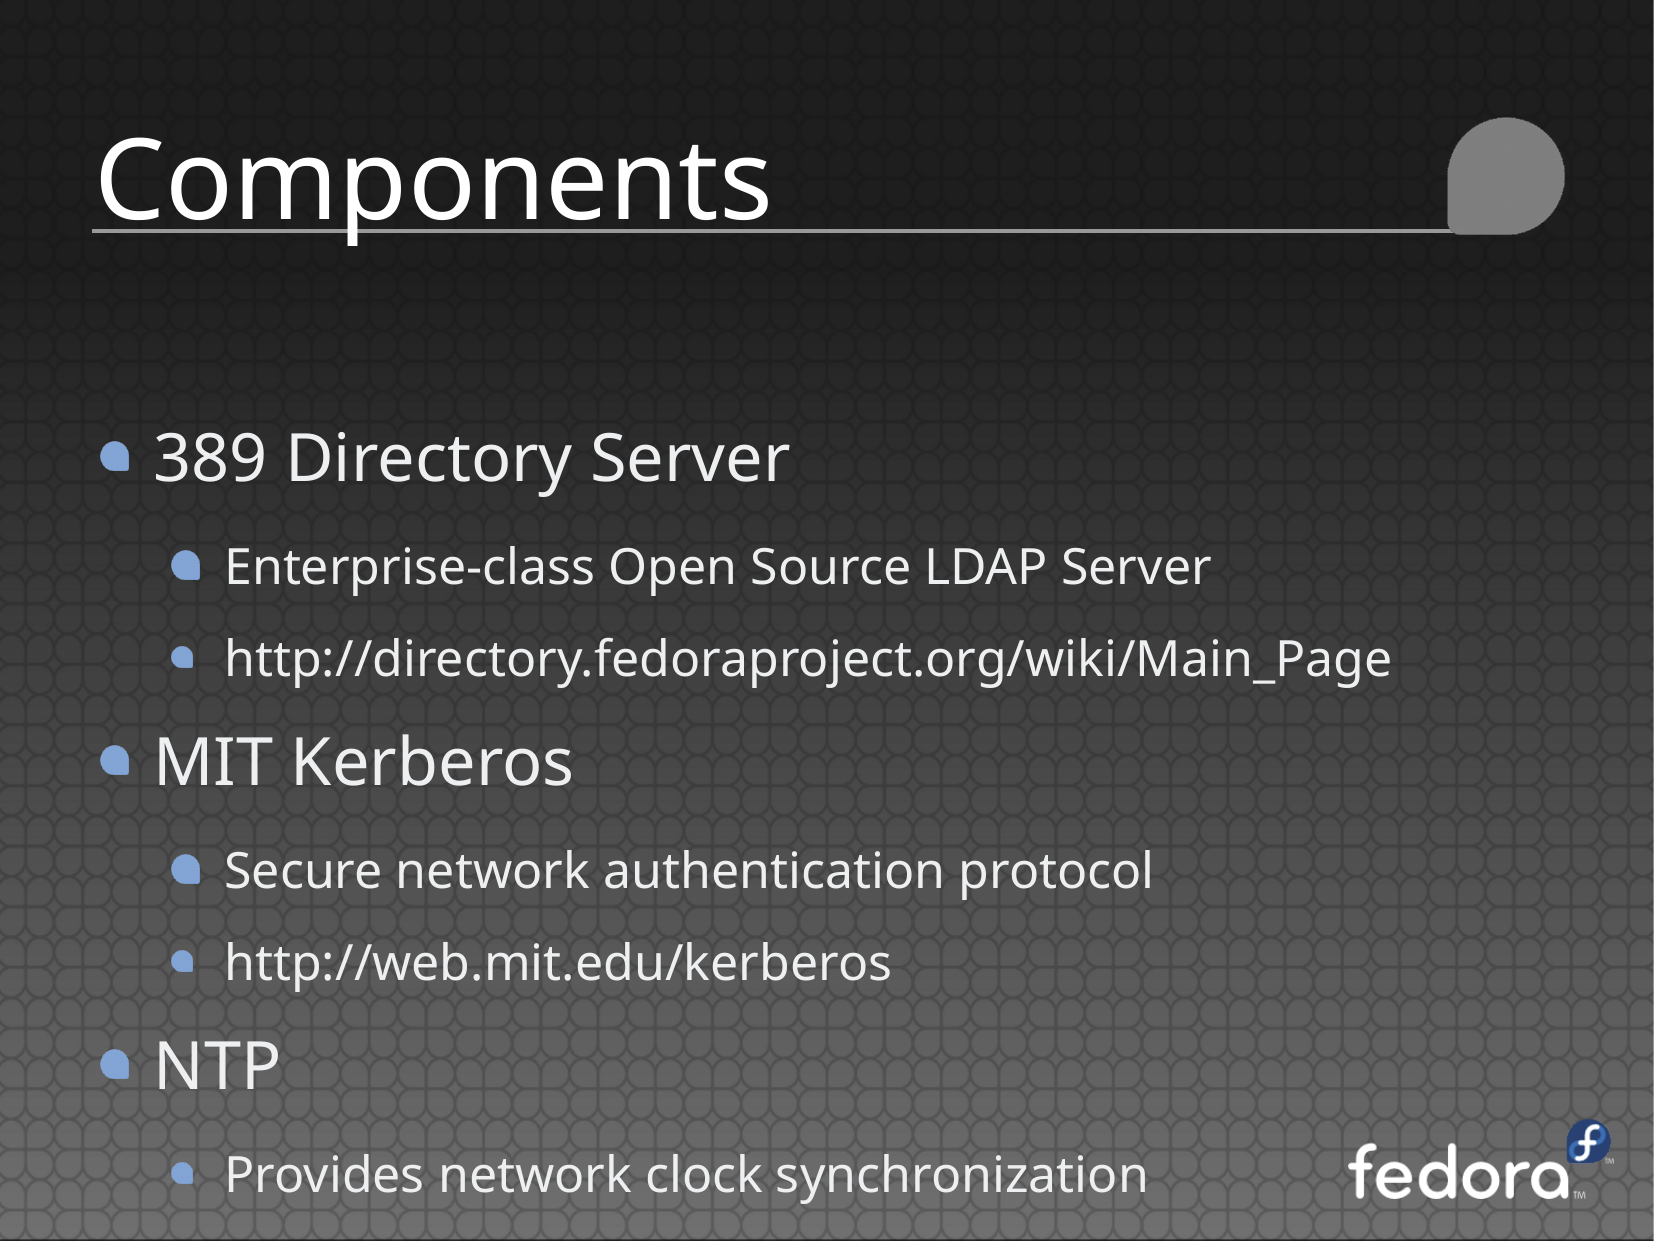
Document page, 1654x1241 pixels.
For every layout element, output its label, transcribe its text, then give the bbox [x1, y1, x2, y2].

title Components [94, 100, 1426, 251]
picture [0, 0, 1654, 1241]
list 389 Directory Server Enterprise-class Open Source LDAP Server http://directory.fedoraproject.org/wiki/Main_Page MIT Kerberos Secure network authentication protocol http://web.mit.edu/kerberos NTP Provides network clock synchronization [82, 290, 1571, 1106]
